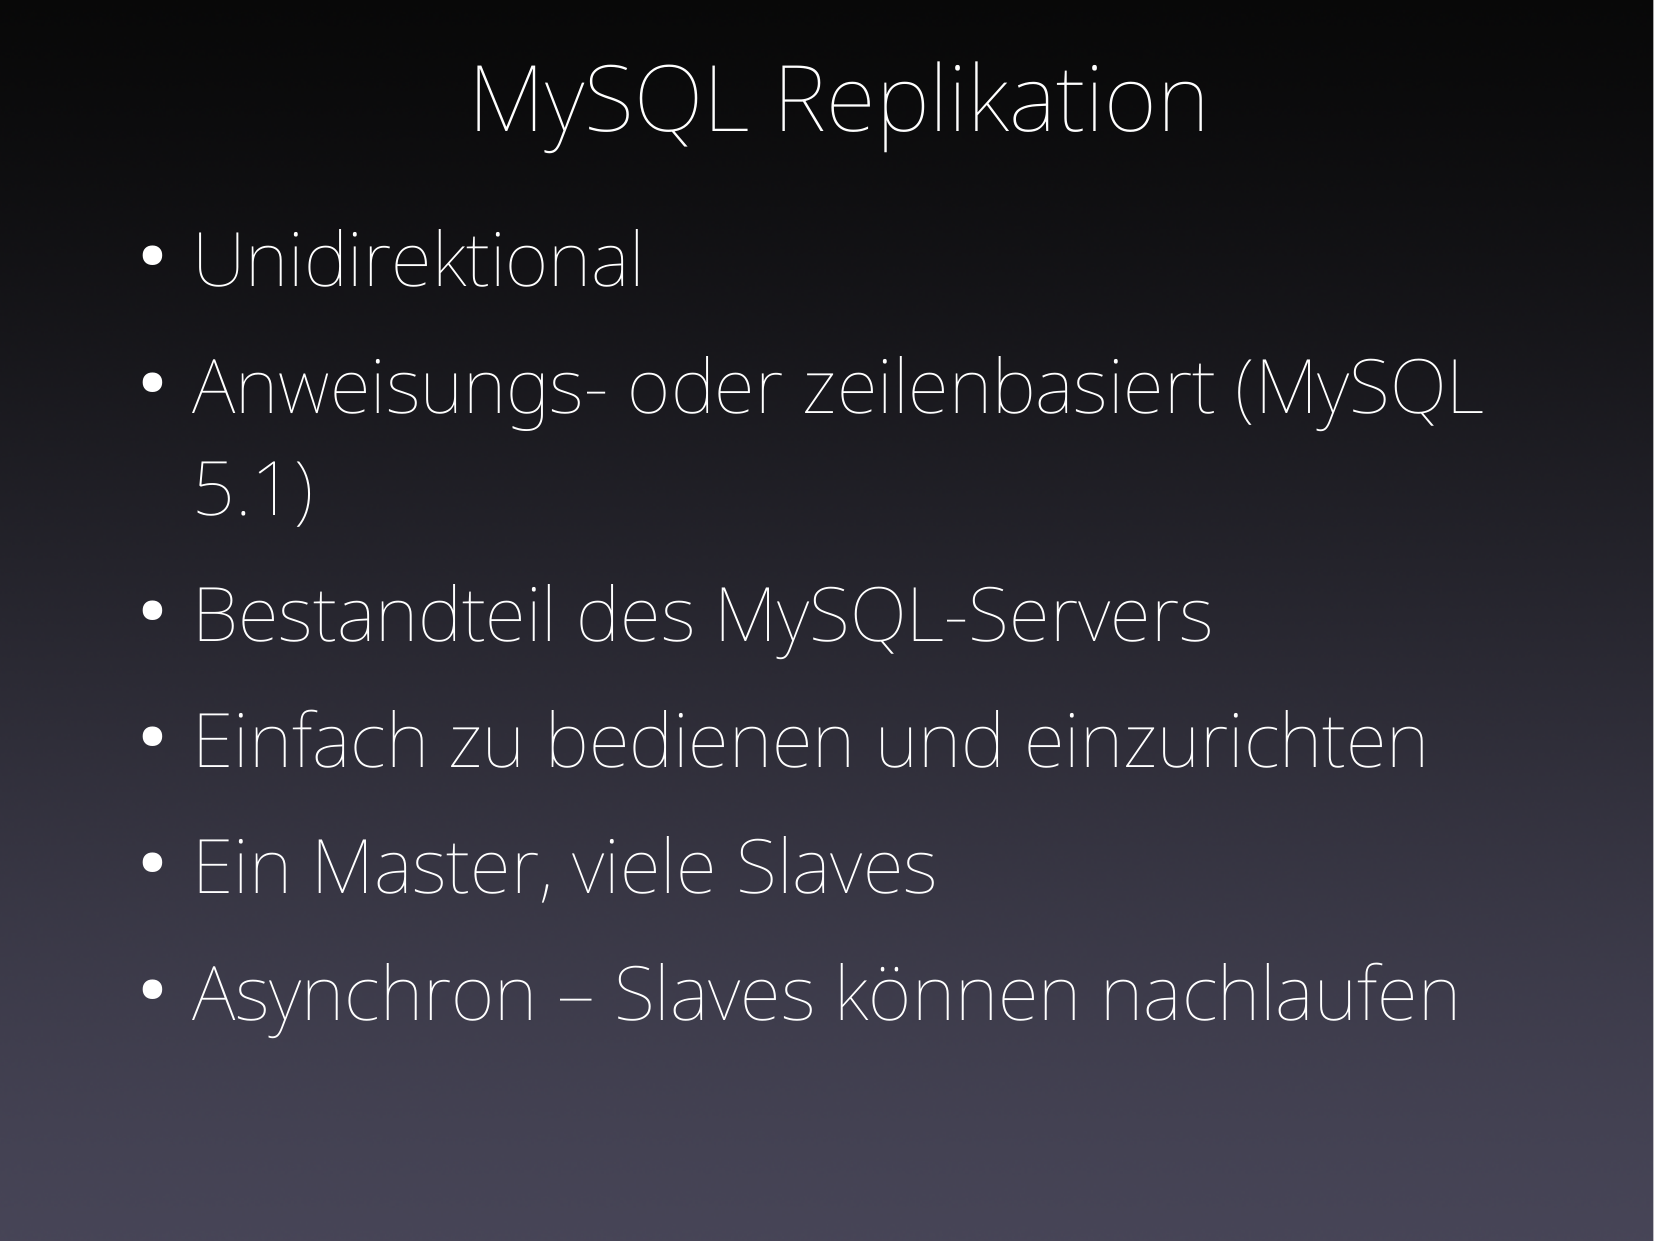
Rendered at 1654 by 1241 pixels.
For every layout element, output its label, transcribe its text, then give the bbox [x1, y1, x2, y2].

title MySQL Replikation [121, 41, 1534, 150]
picture [0, 0, 1654, 1241]
list Unidirektional Anweisungs- oder zeilenbasiert (MySQL 5.1) Bestandteil des MySQL-Servers Einfach zu bedienen und einzurichten Ein Master, viele Slaves Asynchron – Slaves können nachlaufen [121, 206, 1534, 1182]
